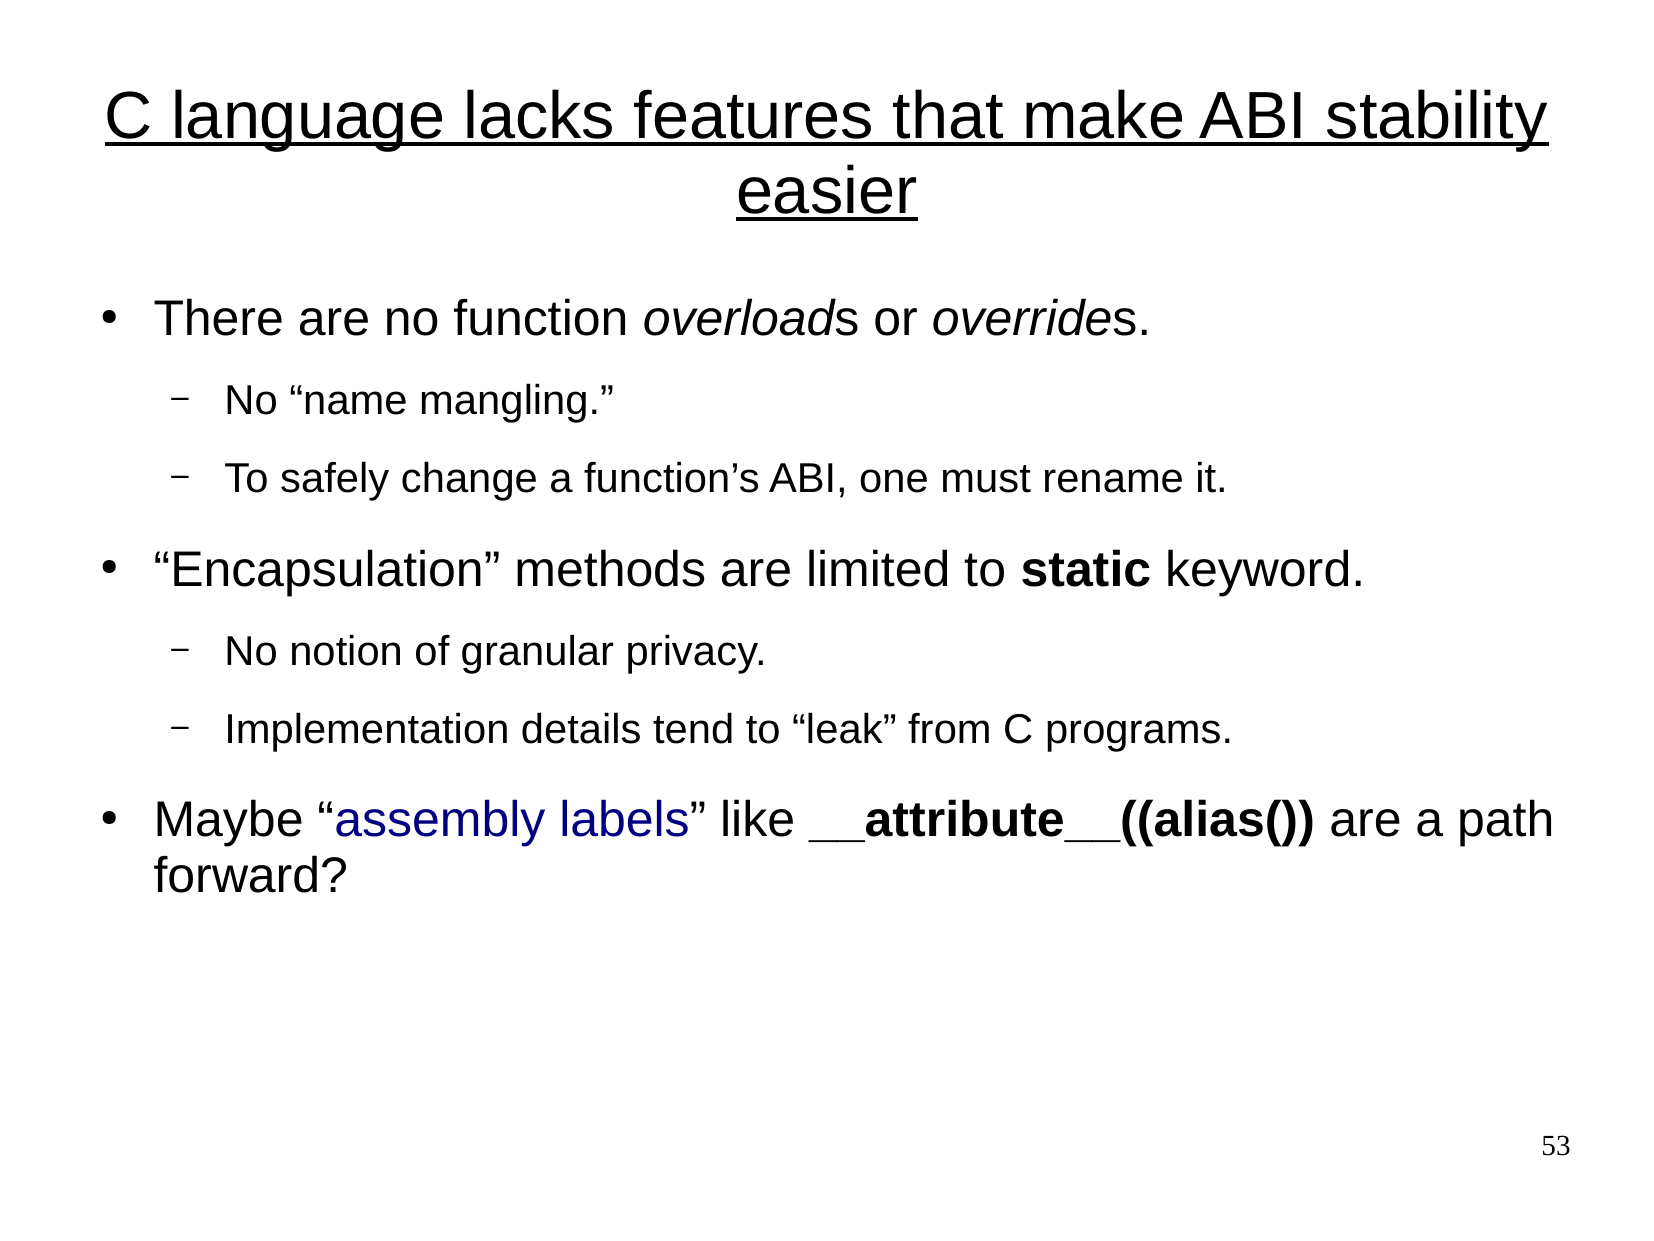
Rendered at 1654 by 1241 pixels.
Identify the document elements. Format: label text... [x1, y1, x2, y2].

title C language lacks features that make ABI stability easier [82, 33, 1571, 273]
list There are no function overloads or overrides. No “name mangling.” To safely change a function’s ABI, one must rename it. “Encapsulation” methods are limited to static keyword. No notion of granular privacy. Implementation details tend to “leak” from C programs. Maybe “assembly labels” like __attribute__((alias()) are a path forward? [82, 290, 1571, 1010]
